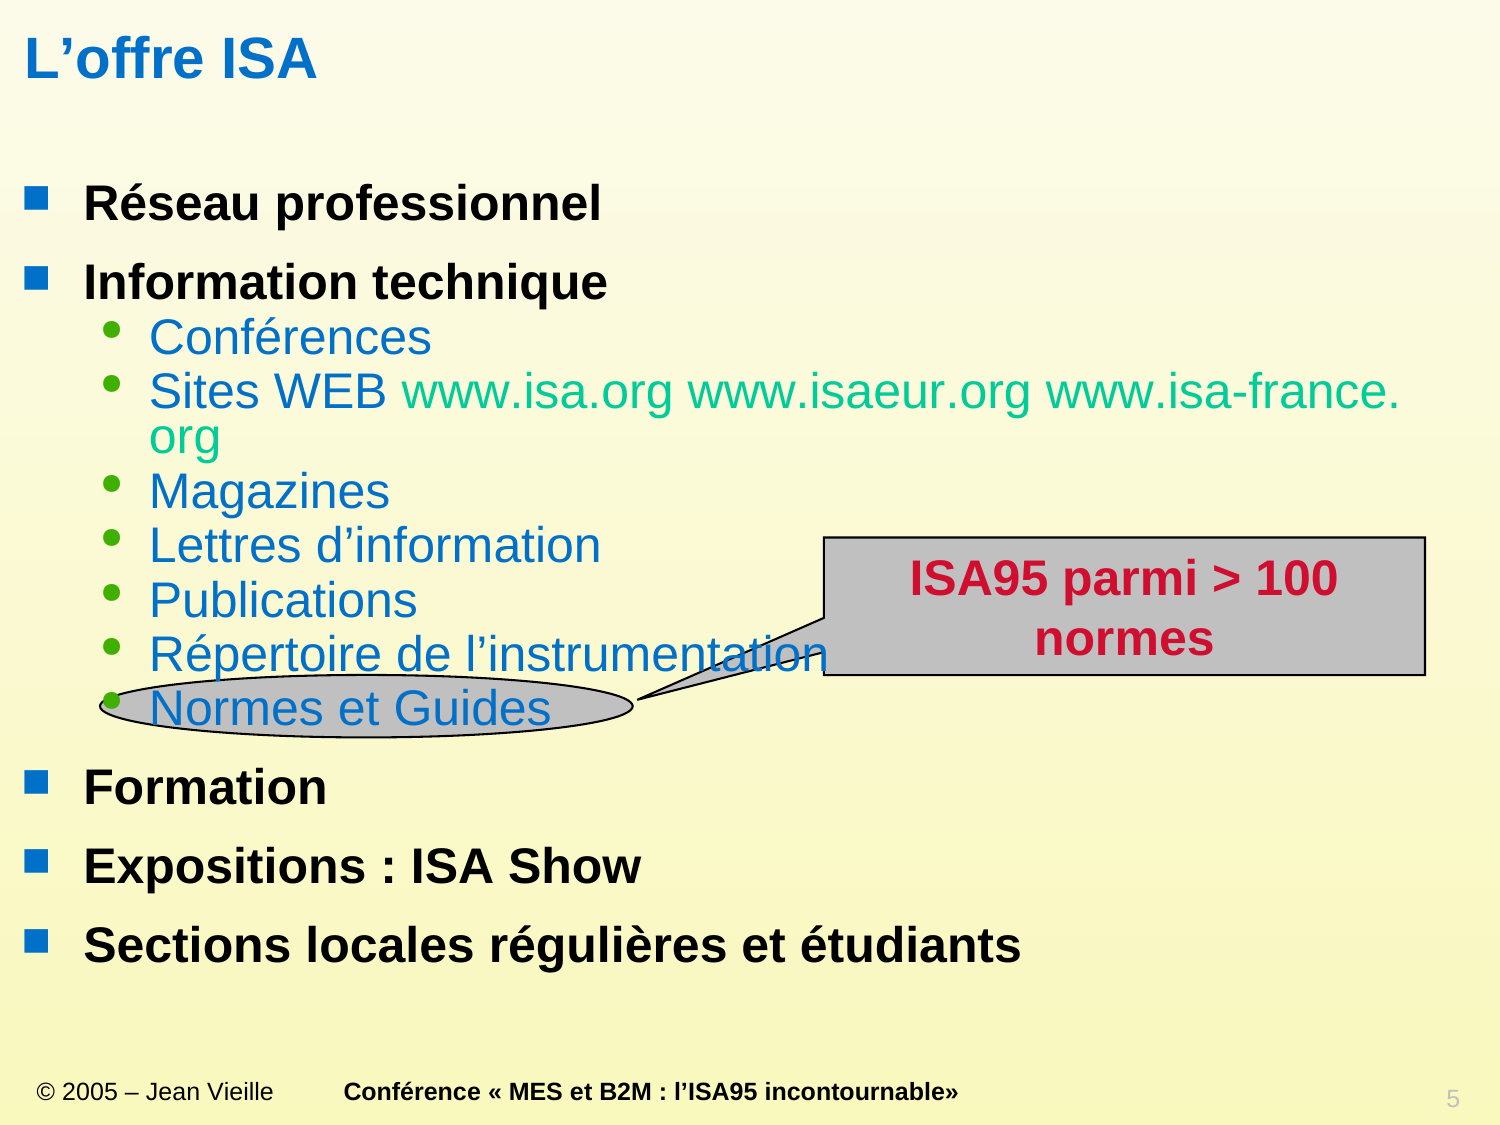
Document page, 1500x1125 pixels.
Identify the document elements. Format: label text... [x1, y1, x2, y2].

list Réseau professionnel Information technique Conférences Sites WEB www.isa.org www.isaeur.org www.isa-france.org Magazines Lettres d’information Publications Répertoire de l’instrumentation Normes et Guides Formation Expositions : ISA Show Sections locales régulières et étudiants [12, 174, 1476, 1026]
title L’offre ISA [9, 12, 1476, 151]
